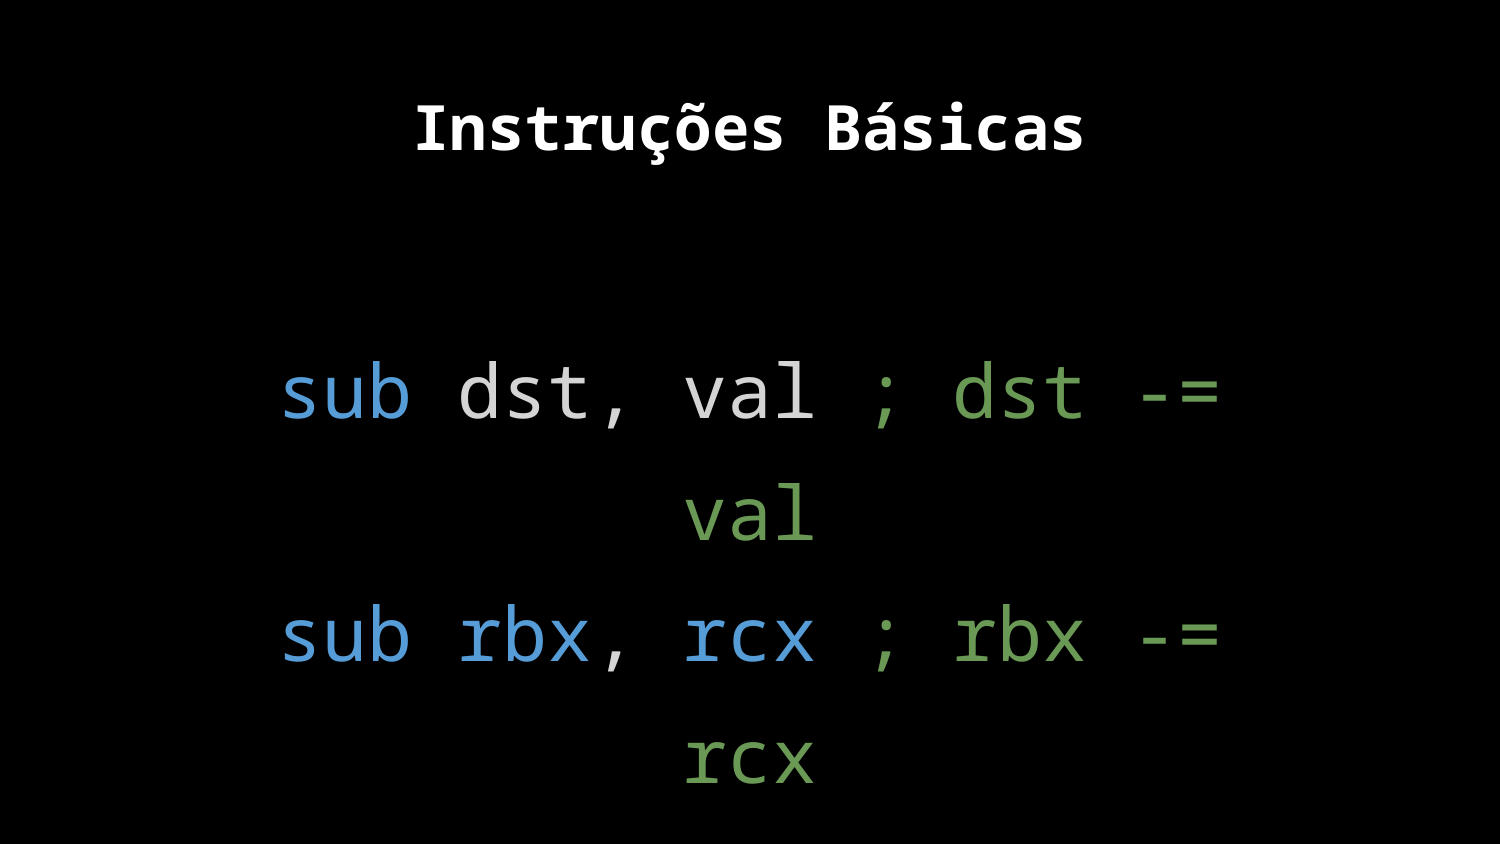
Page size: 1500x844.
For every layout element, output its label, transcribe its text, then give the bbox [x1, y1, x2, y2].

text_box sub dst, val ; dst -= val sub rbx, rcx ; rbx -= rcx [195, 297, 1305, 547]
title Instruções Básicas [51, 72, 1449, 167]
